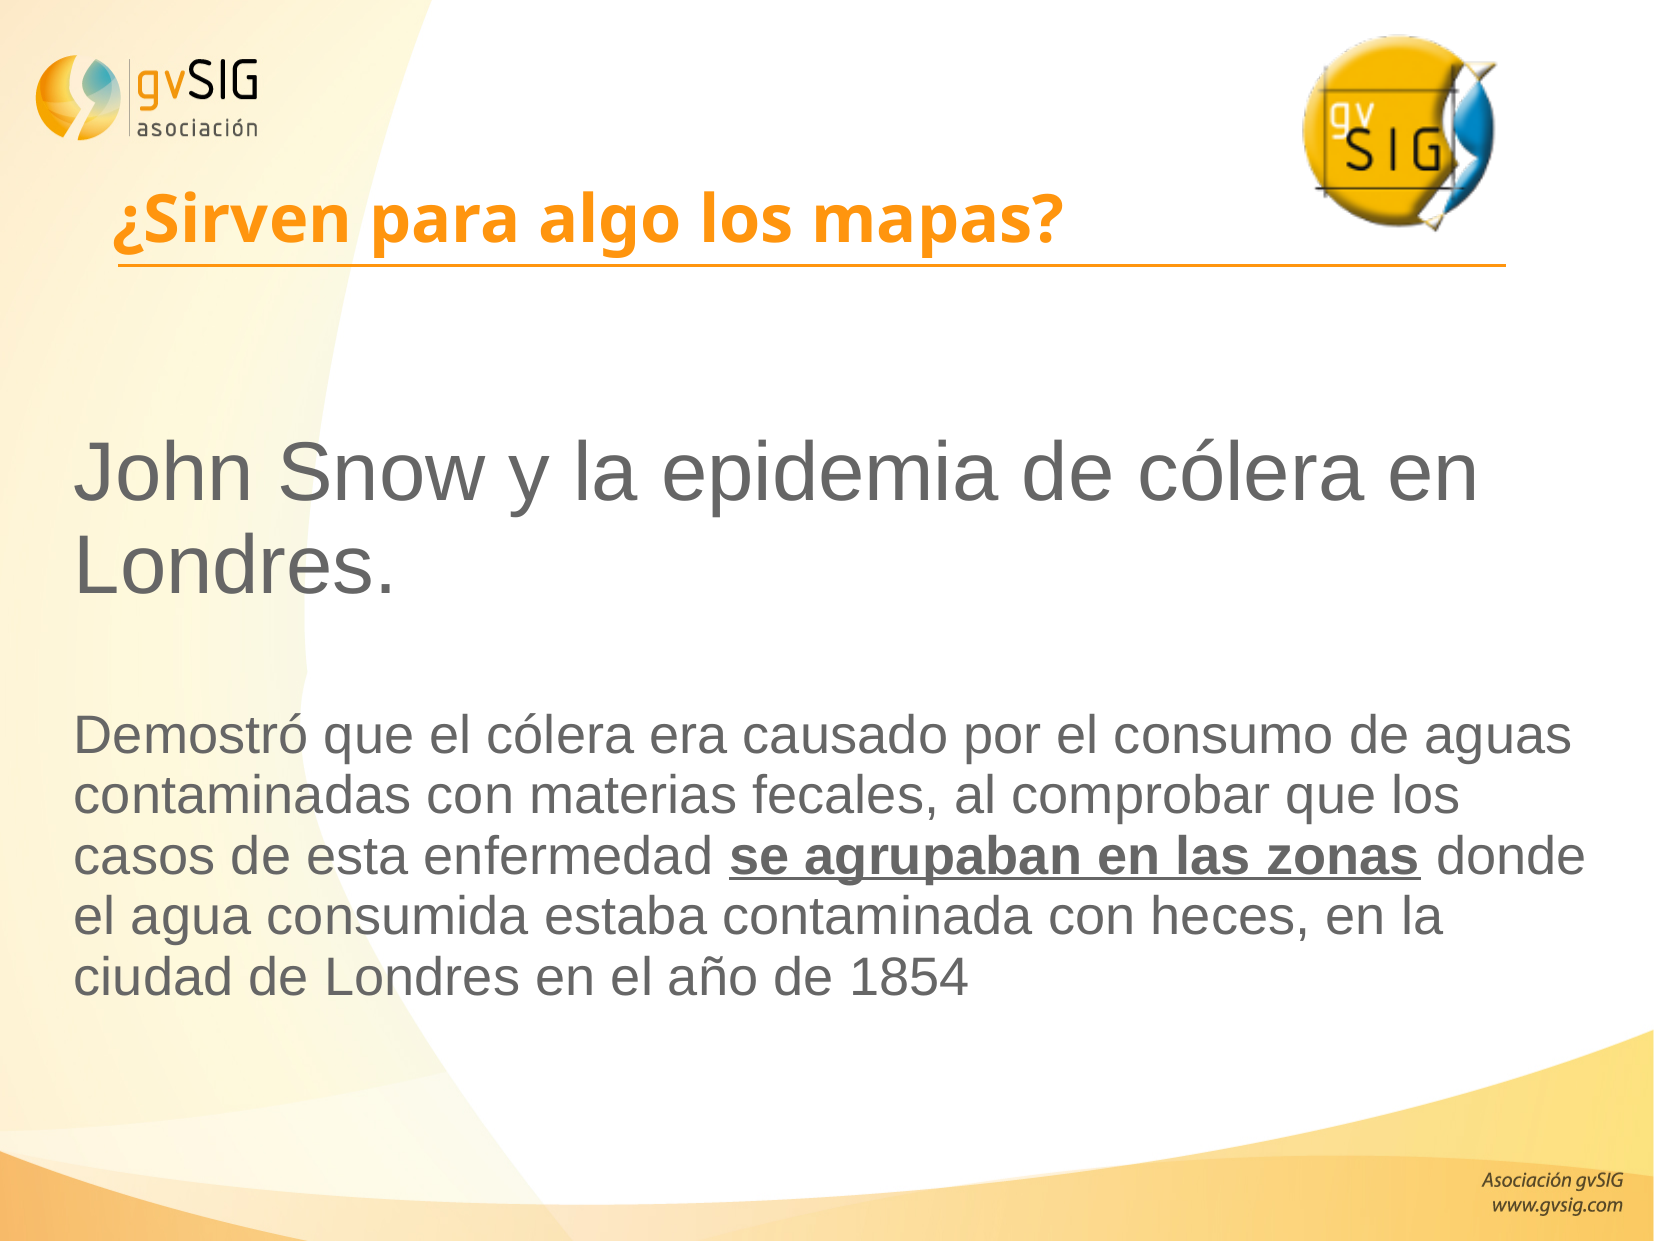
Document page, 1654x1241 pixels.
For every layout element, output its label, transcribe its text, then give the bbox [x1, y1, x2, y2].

text_box John Snow y la epidemia de cólera en Londres. Demostró que el cólera era causado por el consumo de aguas contaminadas con materias fecales, al comprobar que los casos de esta enfermedad se agrupaban en las zonas donde el agua consumida estaba contaminada con heces, en la ciudad de Londres en el año de 1854 [59, 324, 1625, 1015]
text_box ¿Sirven para algo los mapas? [112, 177, 1241, 256]
picture [0, 0, 1654, 1241]
